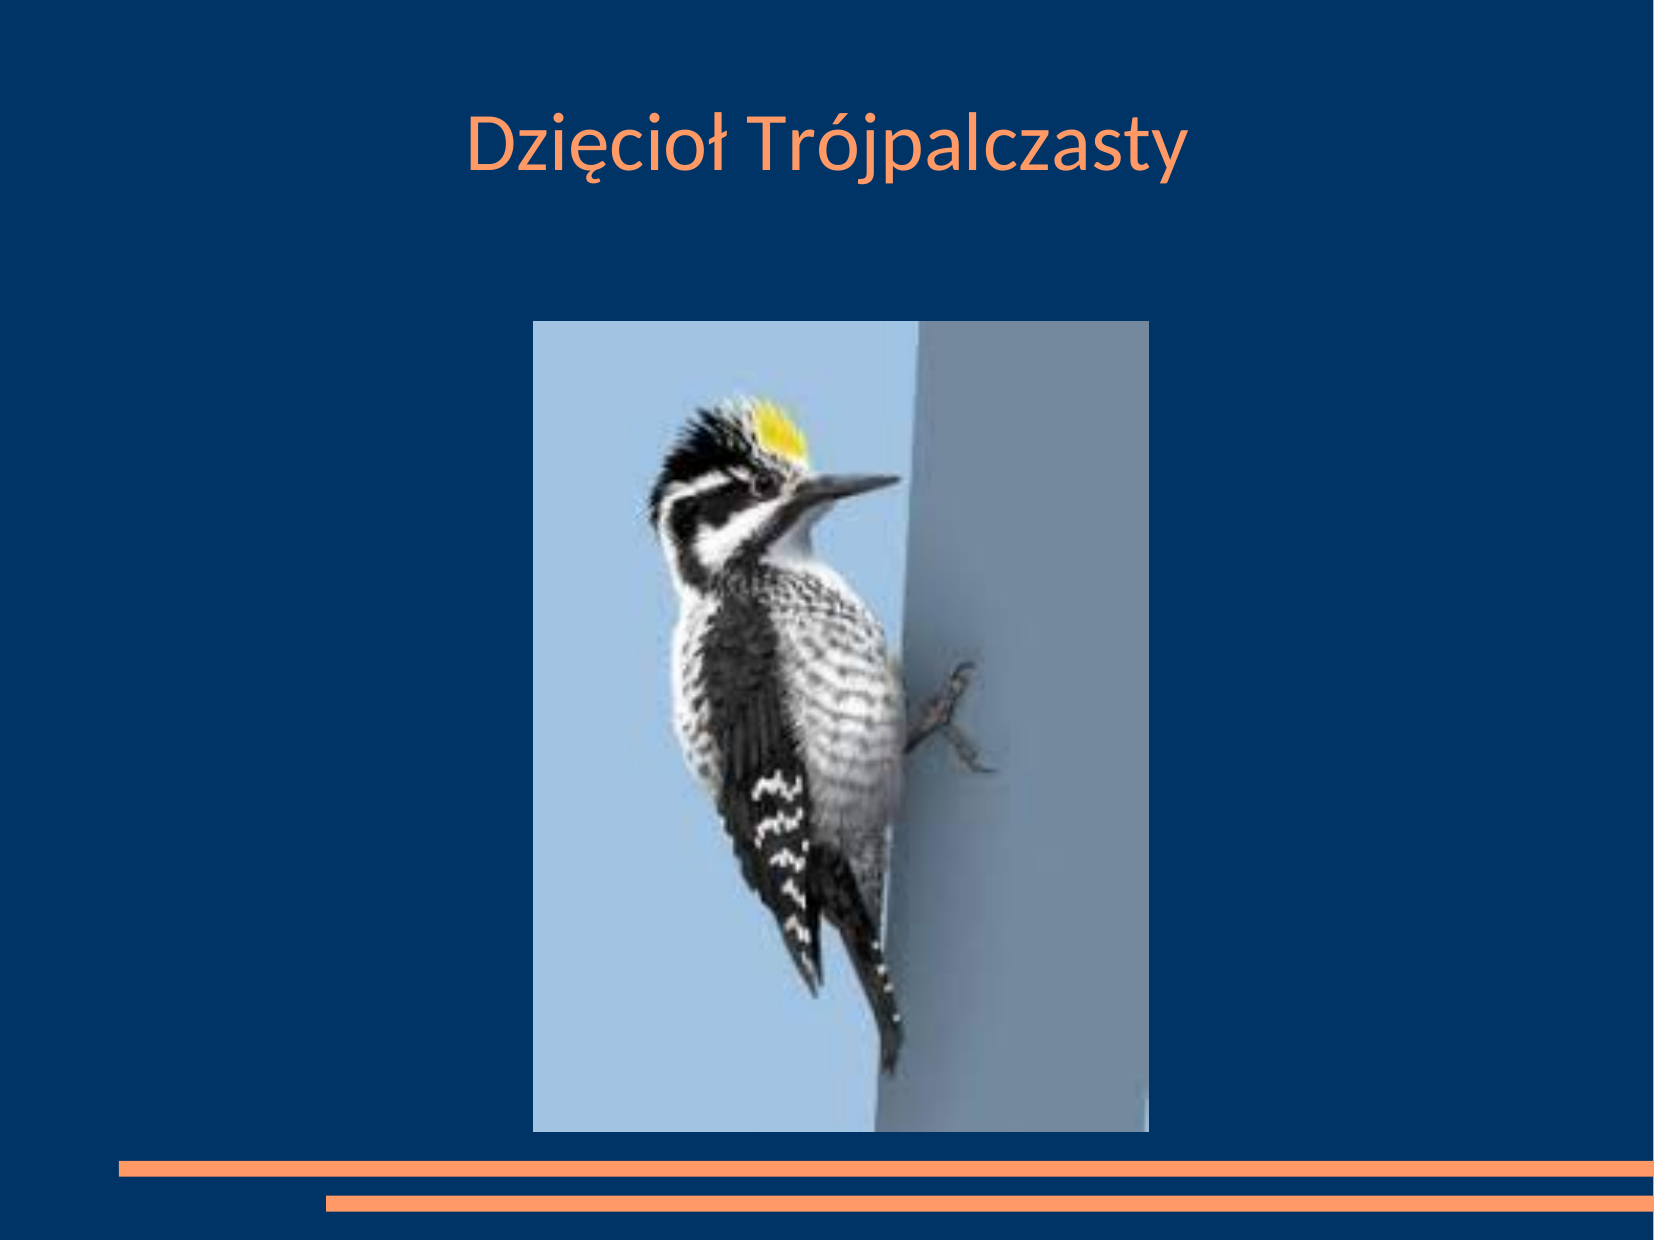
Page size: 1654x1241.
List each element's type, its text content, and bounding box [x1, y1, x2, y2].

title Dzięcioł Trójpalczasty [121, 46, 1534, 254]
picture [533, 321, 1149, 1132]
